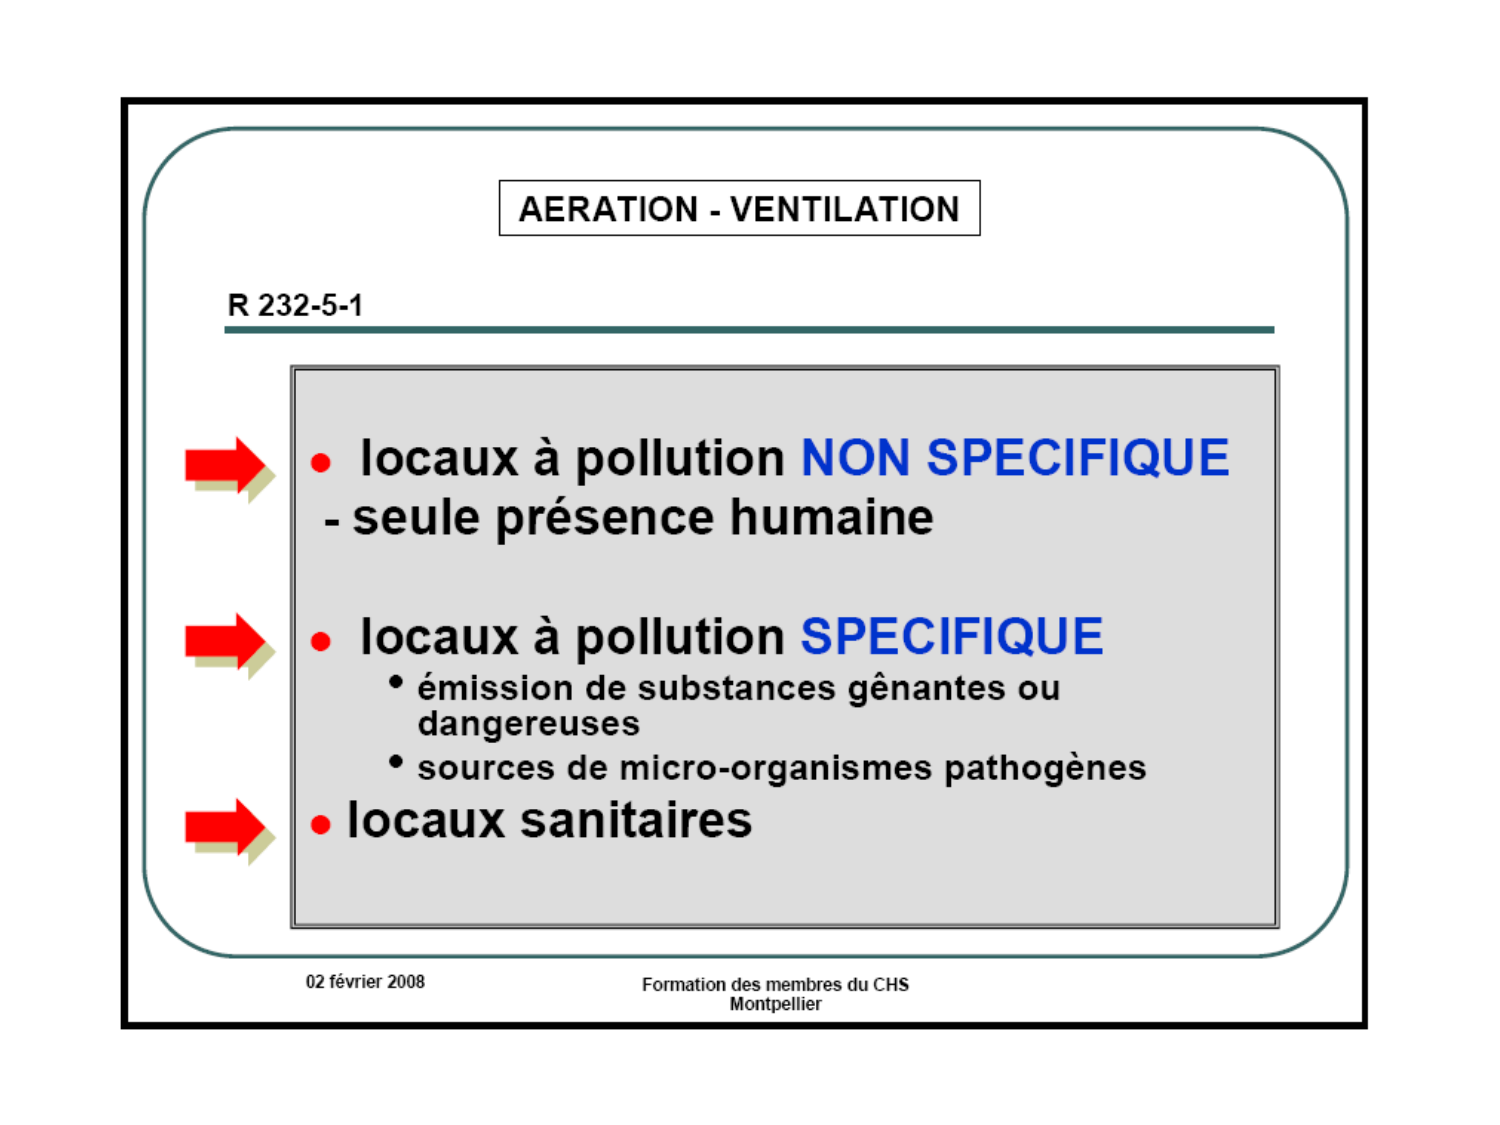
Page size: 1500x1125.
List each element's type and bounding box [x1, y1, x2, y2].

picture [118, 90, 1382, 1035]
